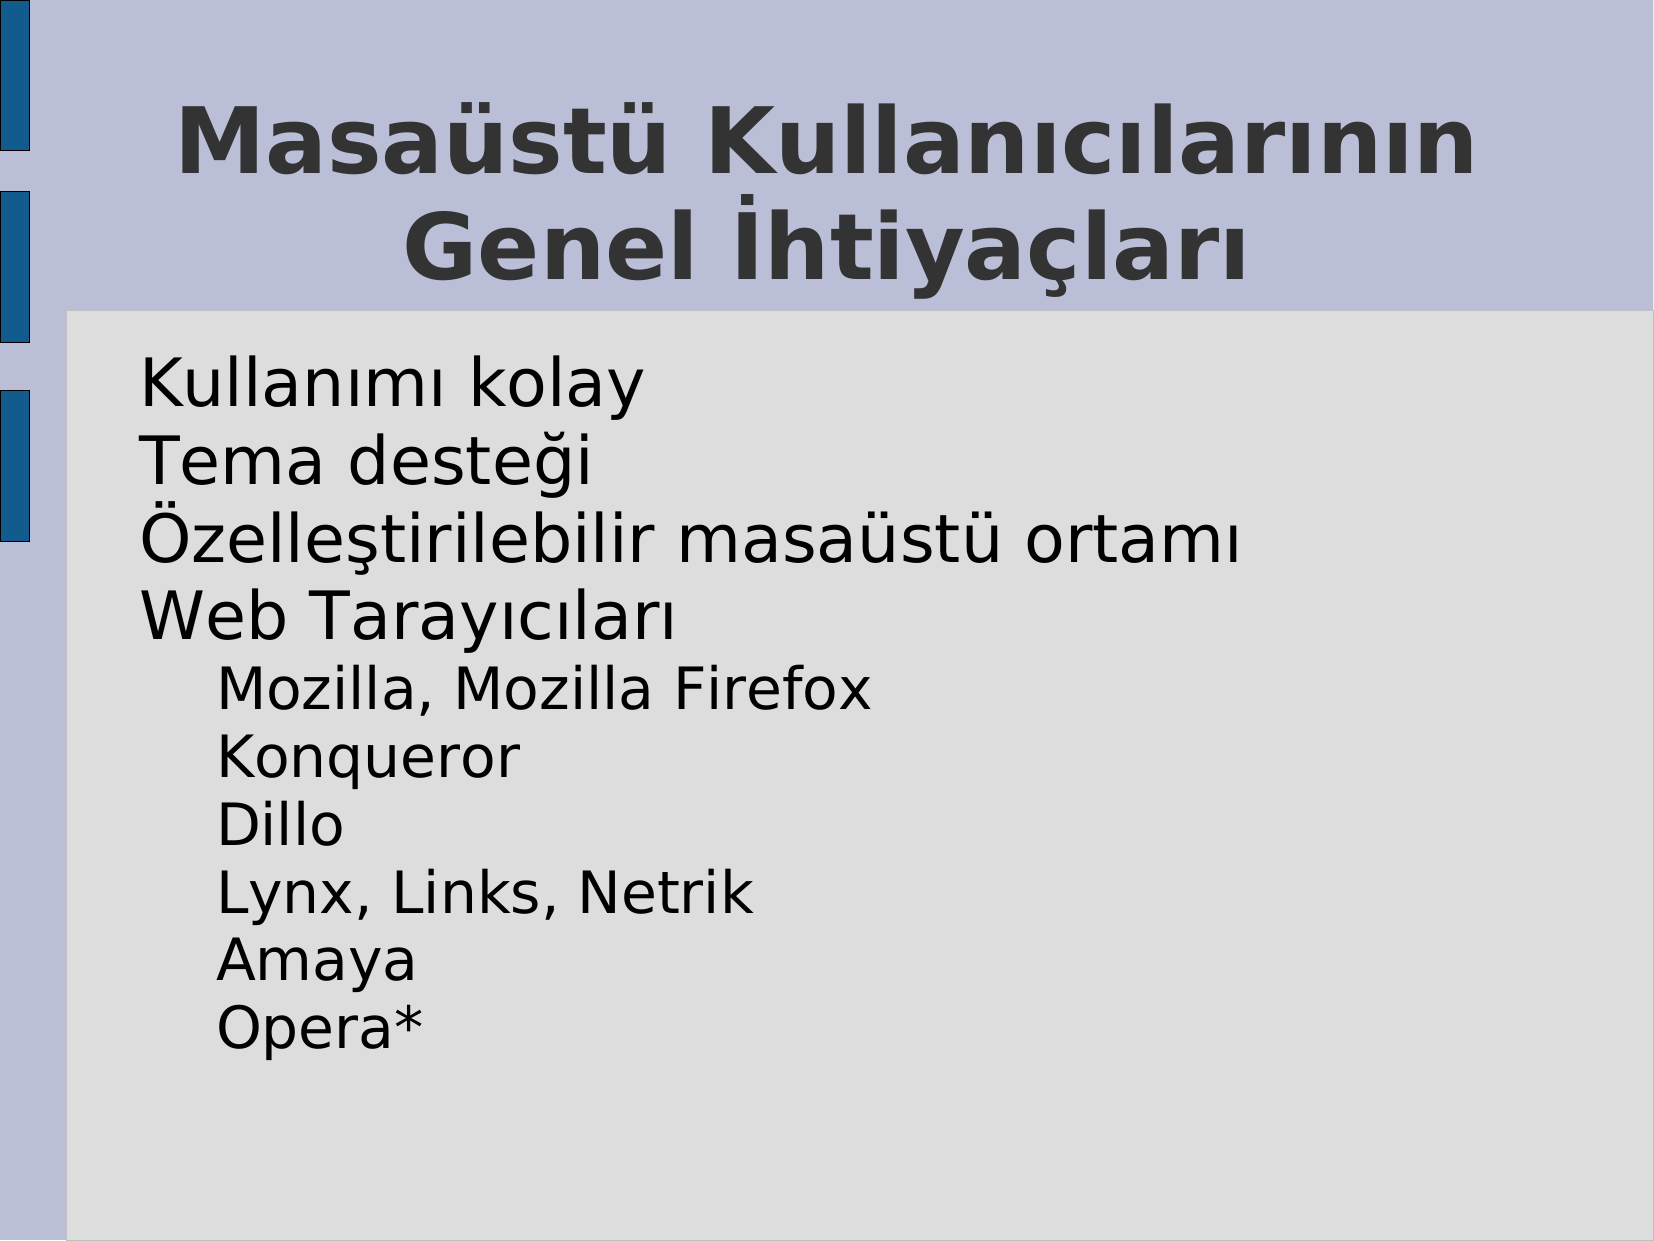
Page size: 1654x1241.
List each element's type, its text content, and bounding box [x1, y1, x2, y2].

title Masaüstü Kullanıcılarının Genel İhtiyaçları [121, 87, 1534, 302]
list Kullanımı kolay Tema desteği Özelleştirilebilir masaüstü ortamı Web Tarayıcıları Mozilla, Mozilla Firefox Konqueror Dillo Lynx, Links, Netrik Amaya Opera* [121, 344, 1534, 1127]
